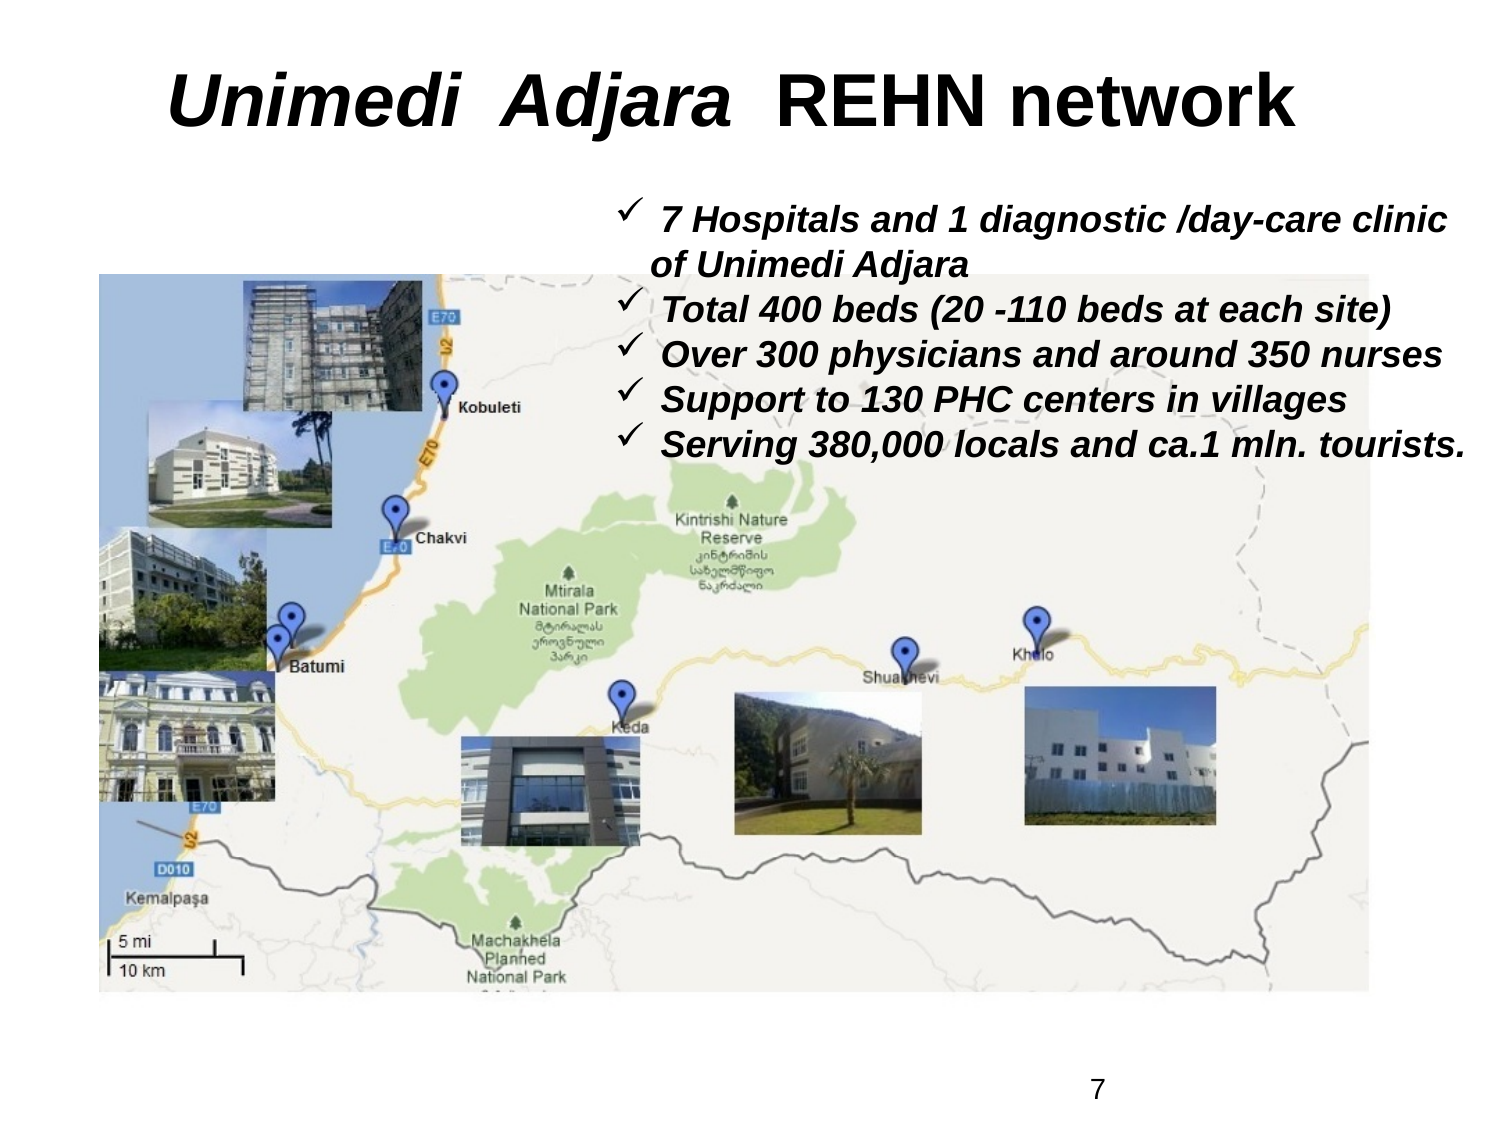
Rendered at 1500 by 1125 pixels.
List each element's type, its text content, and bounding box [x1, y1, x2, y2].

slide_number <número> [1074, 1062, 1425, 1103]
title Unimedi Adjara REHN network [62, 24, 1400, 168]
text_box 7 Hospitals and 1 diagnostic /day-care clinic of Unimedi Adjara Total 400 beds (20 -110 beds at each site) Over 300 physicians and around 350 nurses Support to 130 PHC centers in villages Serving 380,000 locals and ca.1 mln. tourists. [599, 187, 1500, 473]
picture [99, 274, 1376, 1038]
